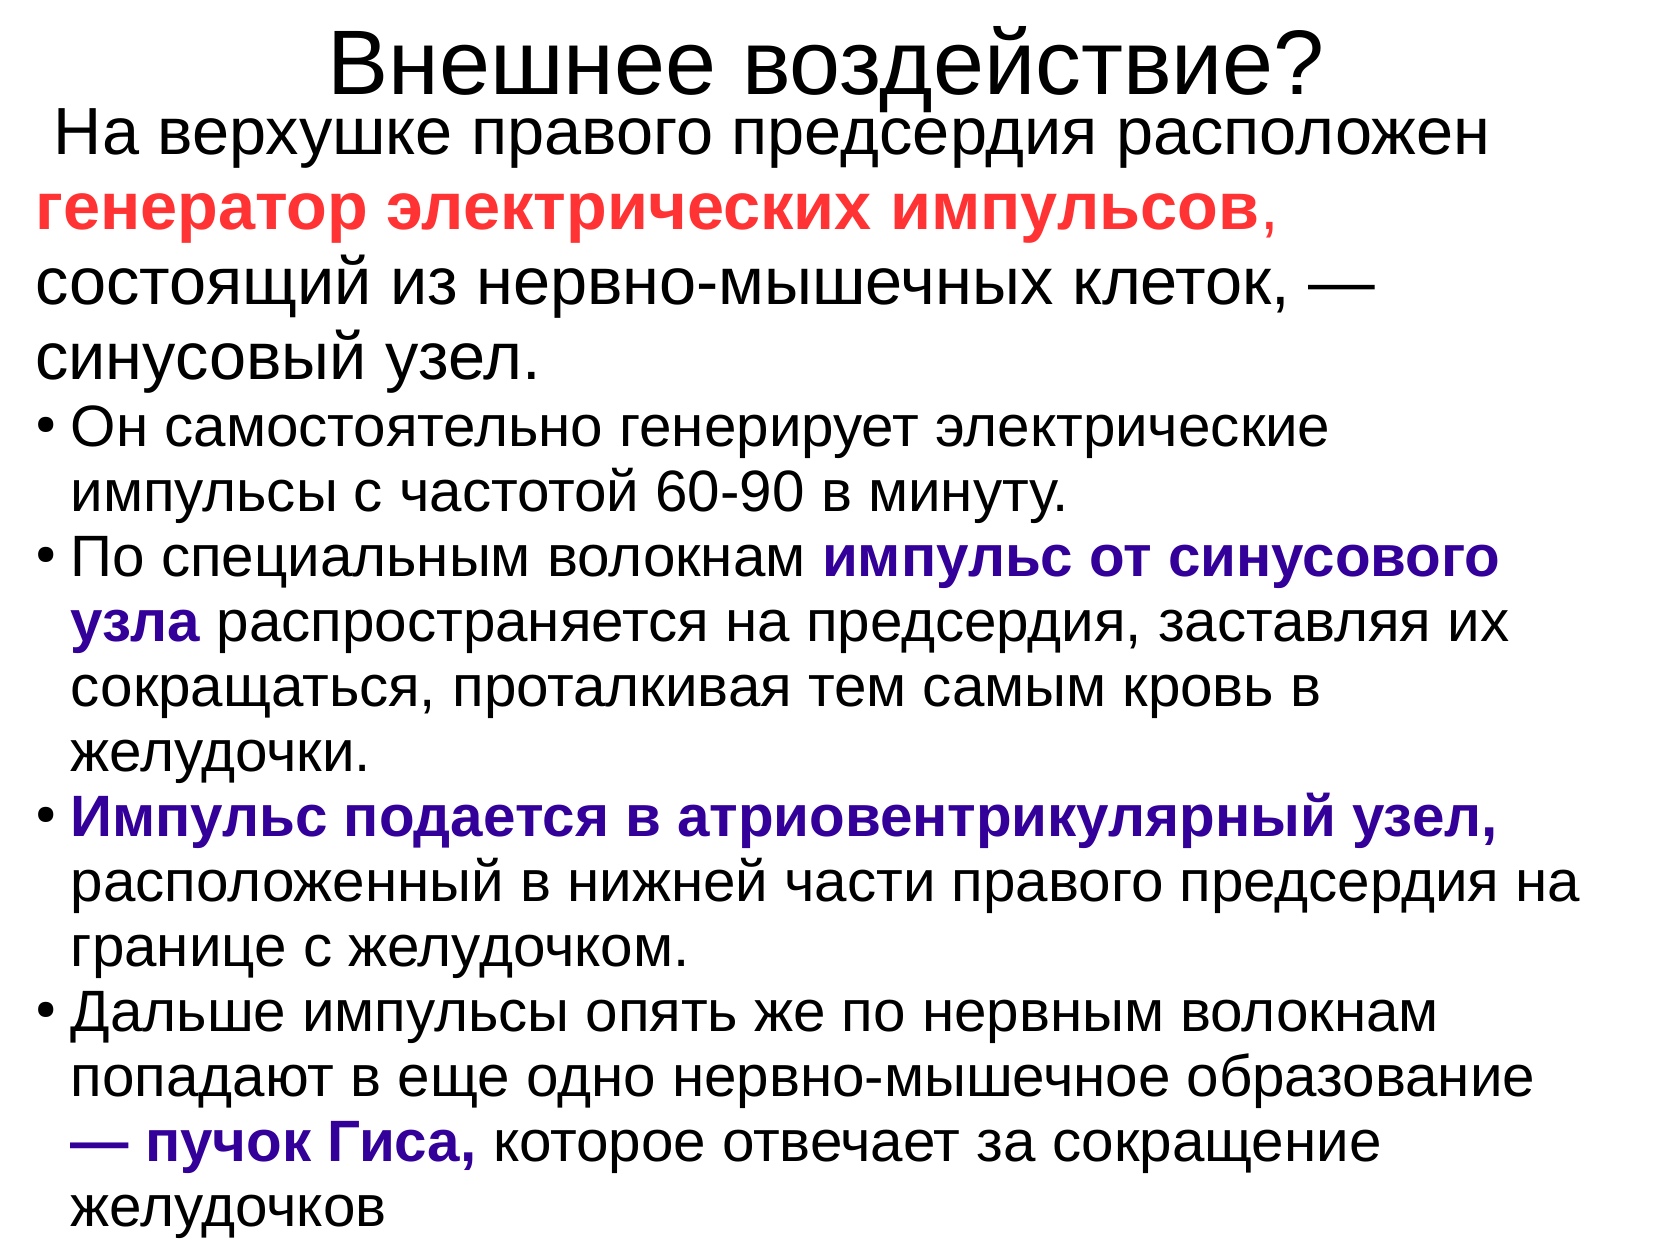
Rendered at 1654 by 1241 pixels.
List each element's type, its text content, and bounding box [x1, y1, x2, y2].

subtitle На верхушке правого предсердия расположен генератор электрических импульсов, состоящий из нервно-мышечных клеток, — синусовый узел. Он самостоятельно генерирует электрические импульсы с частотой 60-90 в минуту. По специальным волокнам импульс от синусового узла распространяется на предсердия, заставляя их сокращаться, проталкивая тем самым кровь в желудочки. Импульс подается в атриовентрикулярный узел, расположенный в нижней части правого предсердия на границе с желудочком. Дальше импульсы опять же по нервным волокнам попадают в еще одно нервно-мышечное образование — пучок Гиса, которое отвечает за сокращение желудочков [35, 92, 1607, 1241]
title Внешнее воздействие? [82, 5, 1571, 92]
